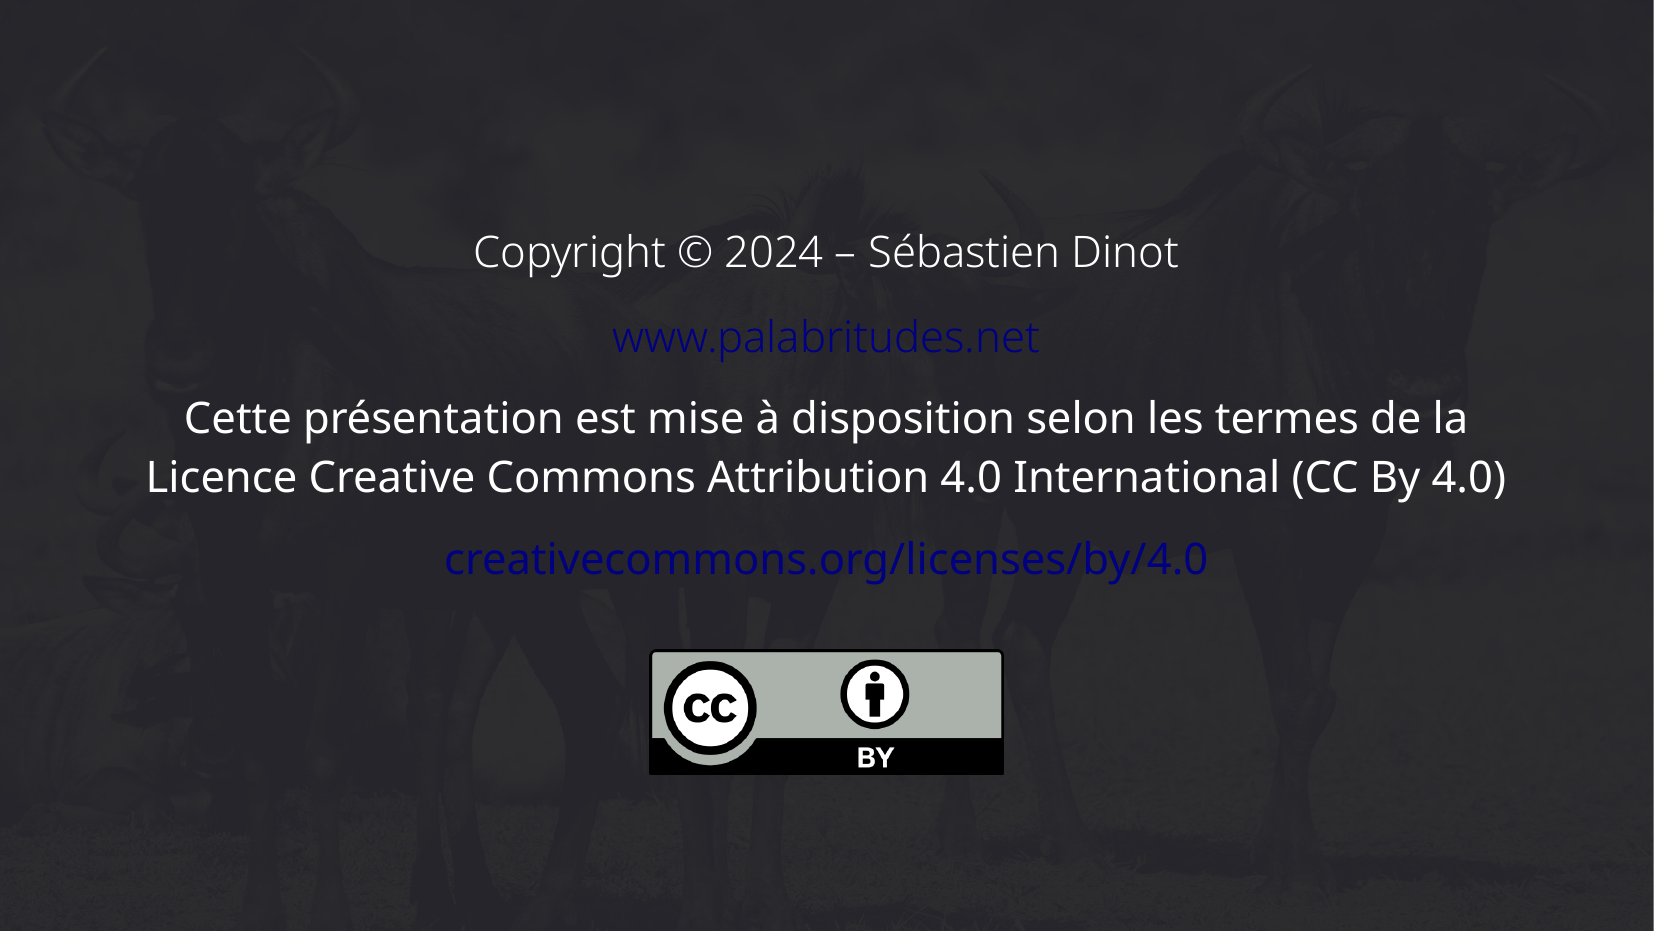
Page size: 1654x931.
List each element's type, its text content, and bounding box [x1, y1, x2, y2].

list Copyright © 2024 – Sébastien Dinot www.palabritudes.net Cette présentation est mise à disposition selon les termes de la Licence Creative Commons Attribution 4.0 International (CC By 4.0) creativecommons.org/licenses/by/4.0 [82, 217, 1571, 591]
picture [0, 0, 1654, 931]
